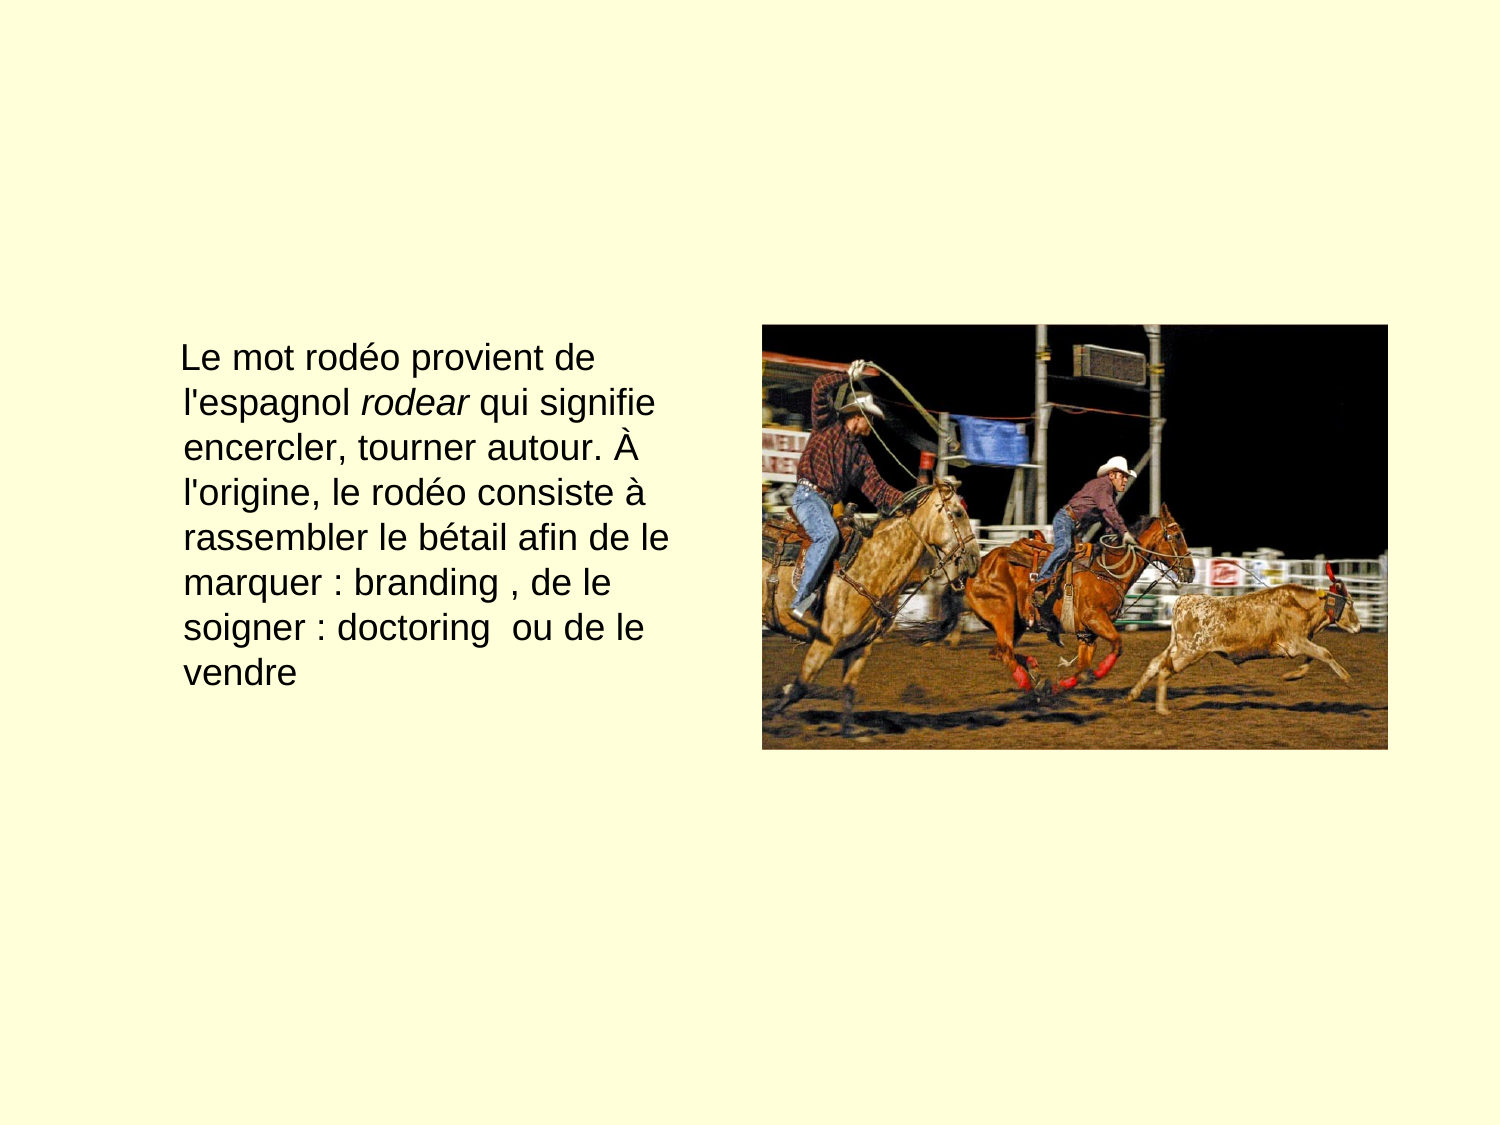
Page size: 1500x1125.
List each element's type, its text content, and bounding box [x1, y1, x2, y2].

list Le mot rodéo provient de l'espagnol rodear qui signifie encercler, tourner autour. À l'origine, le rodéo consiste à rassembler le bétail afin de le marquer : branding , de le soigner : doctoring ou de le vendre [112, 324, 738, 1000]
picture [762, 324, 1388, 751]
